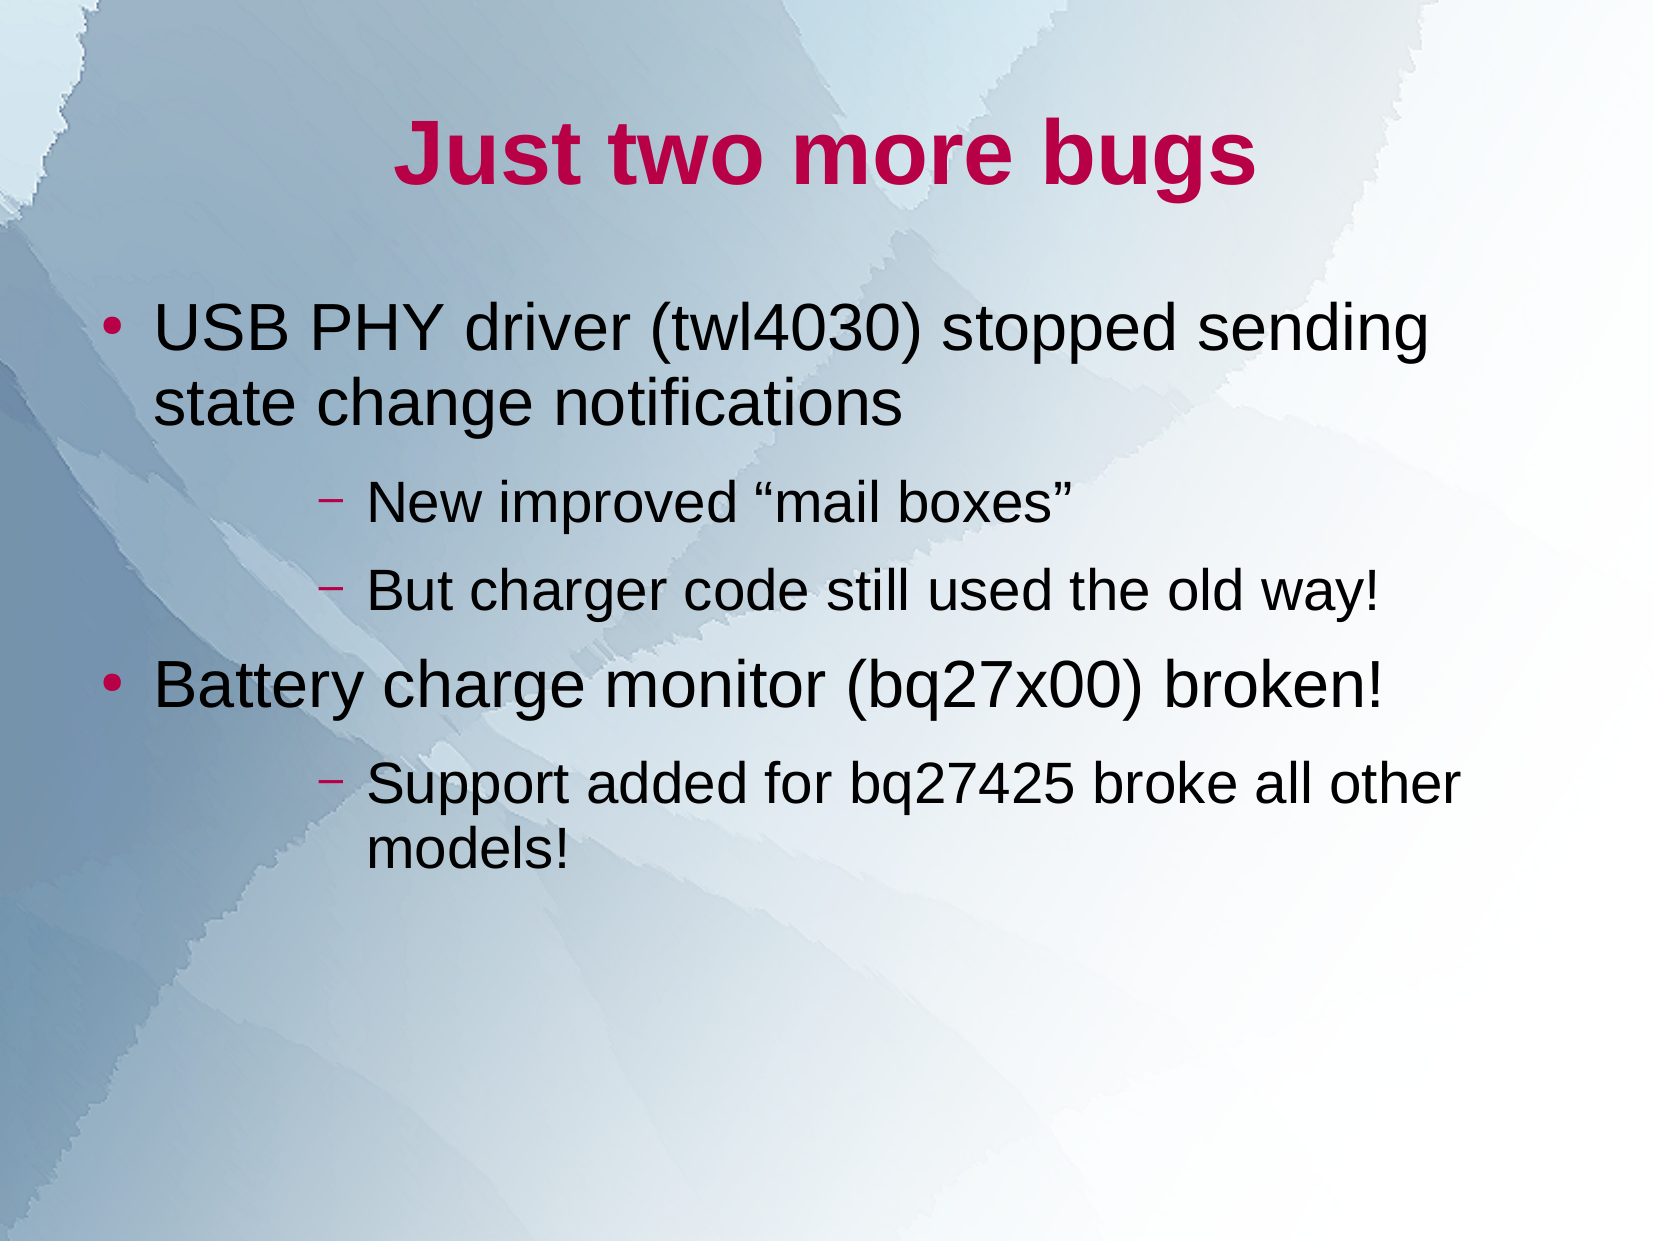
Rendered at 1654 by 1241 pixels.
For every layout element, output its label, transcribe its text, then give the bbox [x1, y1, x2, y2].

picture [0, 0, 1654, 1241]
title Just two more bugs [82, 49, 1571, 257]
list USB PHY driver (twl4030) stopped sending state change notifications New improved “mail boxes” But charger code still used the old way! Battery charge monitor (bq27x00) broken! Support added for bq27425 broke all other models! [82, 290, 1571, 1010]
